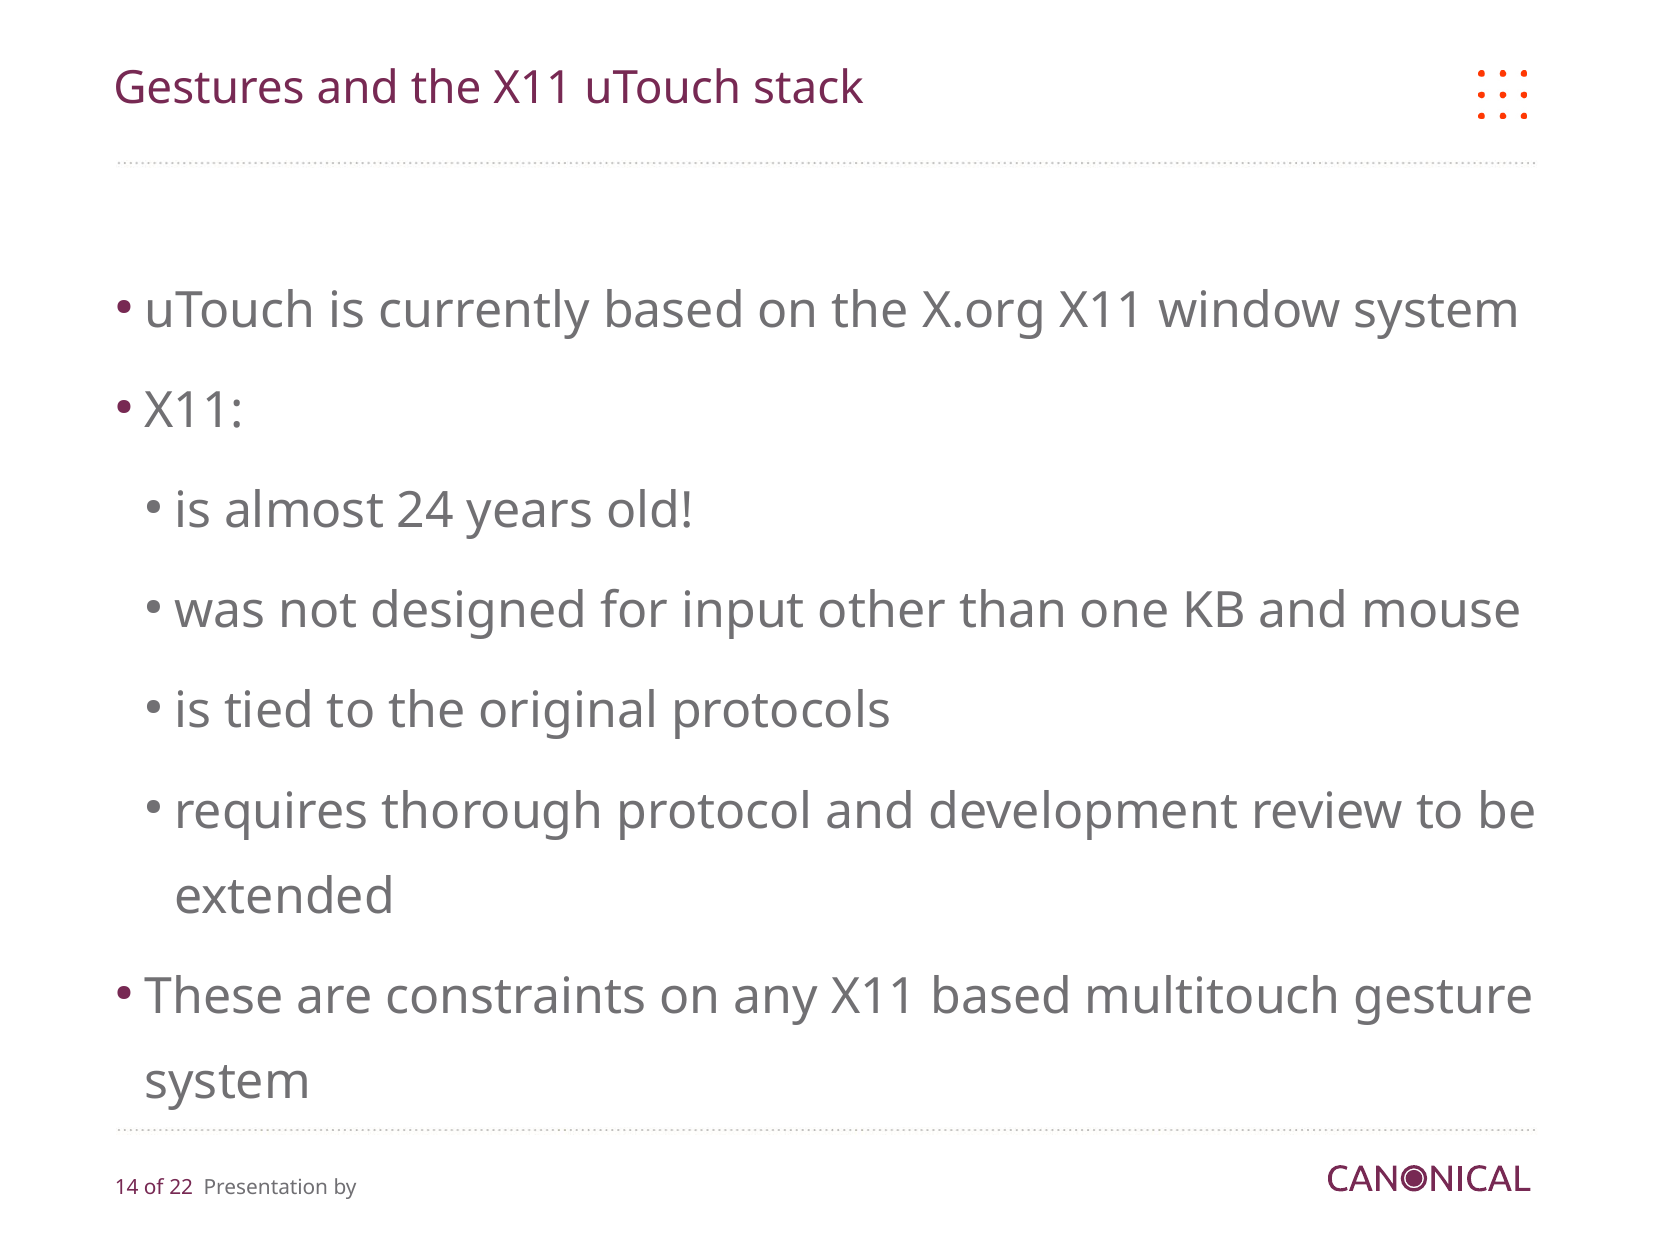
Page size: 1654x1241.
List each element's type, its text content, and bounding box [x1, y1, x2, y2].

picture [1478, 70, 1527, 119]
list uTouch is currently based on the X.org X11 window system X11: is almost 24 years old! was not designed for input other than one KB and mouse is tied to the original protocols requires thorough protocol and development review to be extended These are constraints on any X11 based multitouch gesture system [115, 257, 1540, 1076]
title Gestures and the X11 uTouch stack [113, 64, 1382, 107]
picture [116, 1128, 1539, 1135]
picture [116, 160, 1539, 168]
